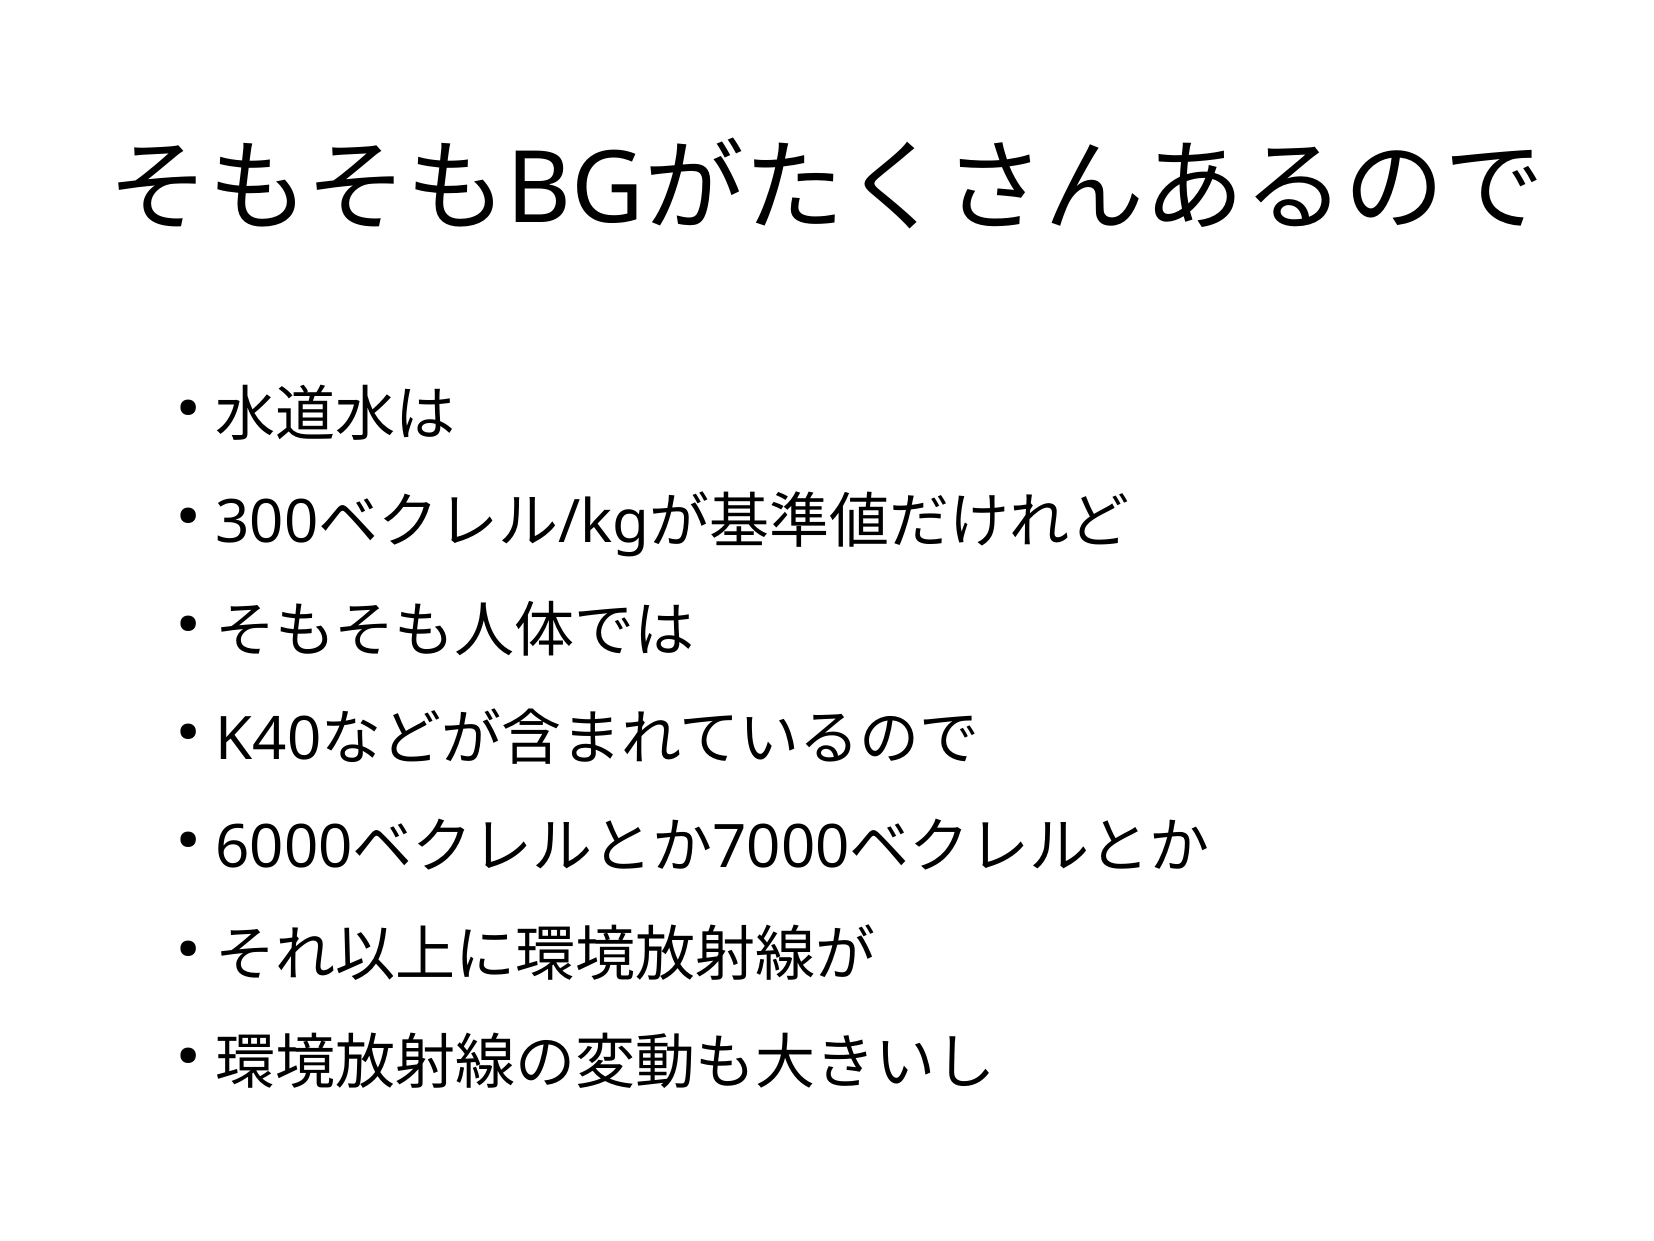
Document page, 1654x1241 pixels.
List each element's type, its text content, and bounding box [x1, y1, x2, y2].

title そもそもBGがたくさんあるので [82, 49, 1571, 310]
list 水道水は 300ベクレル/kgが基準値だけれど そもそも人体では K40などが含まれているので 6000ベクレルとか7000ベクレルとか それ以上に環境放射線が 環境放射線の変動も大きいし [164, 365, 1571, 1109]
